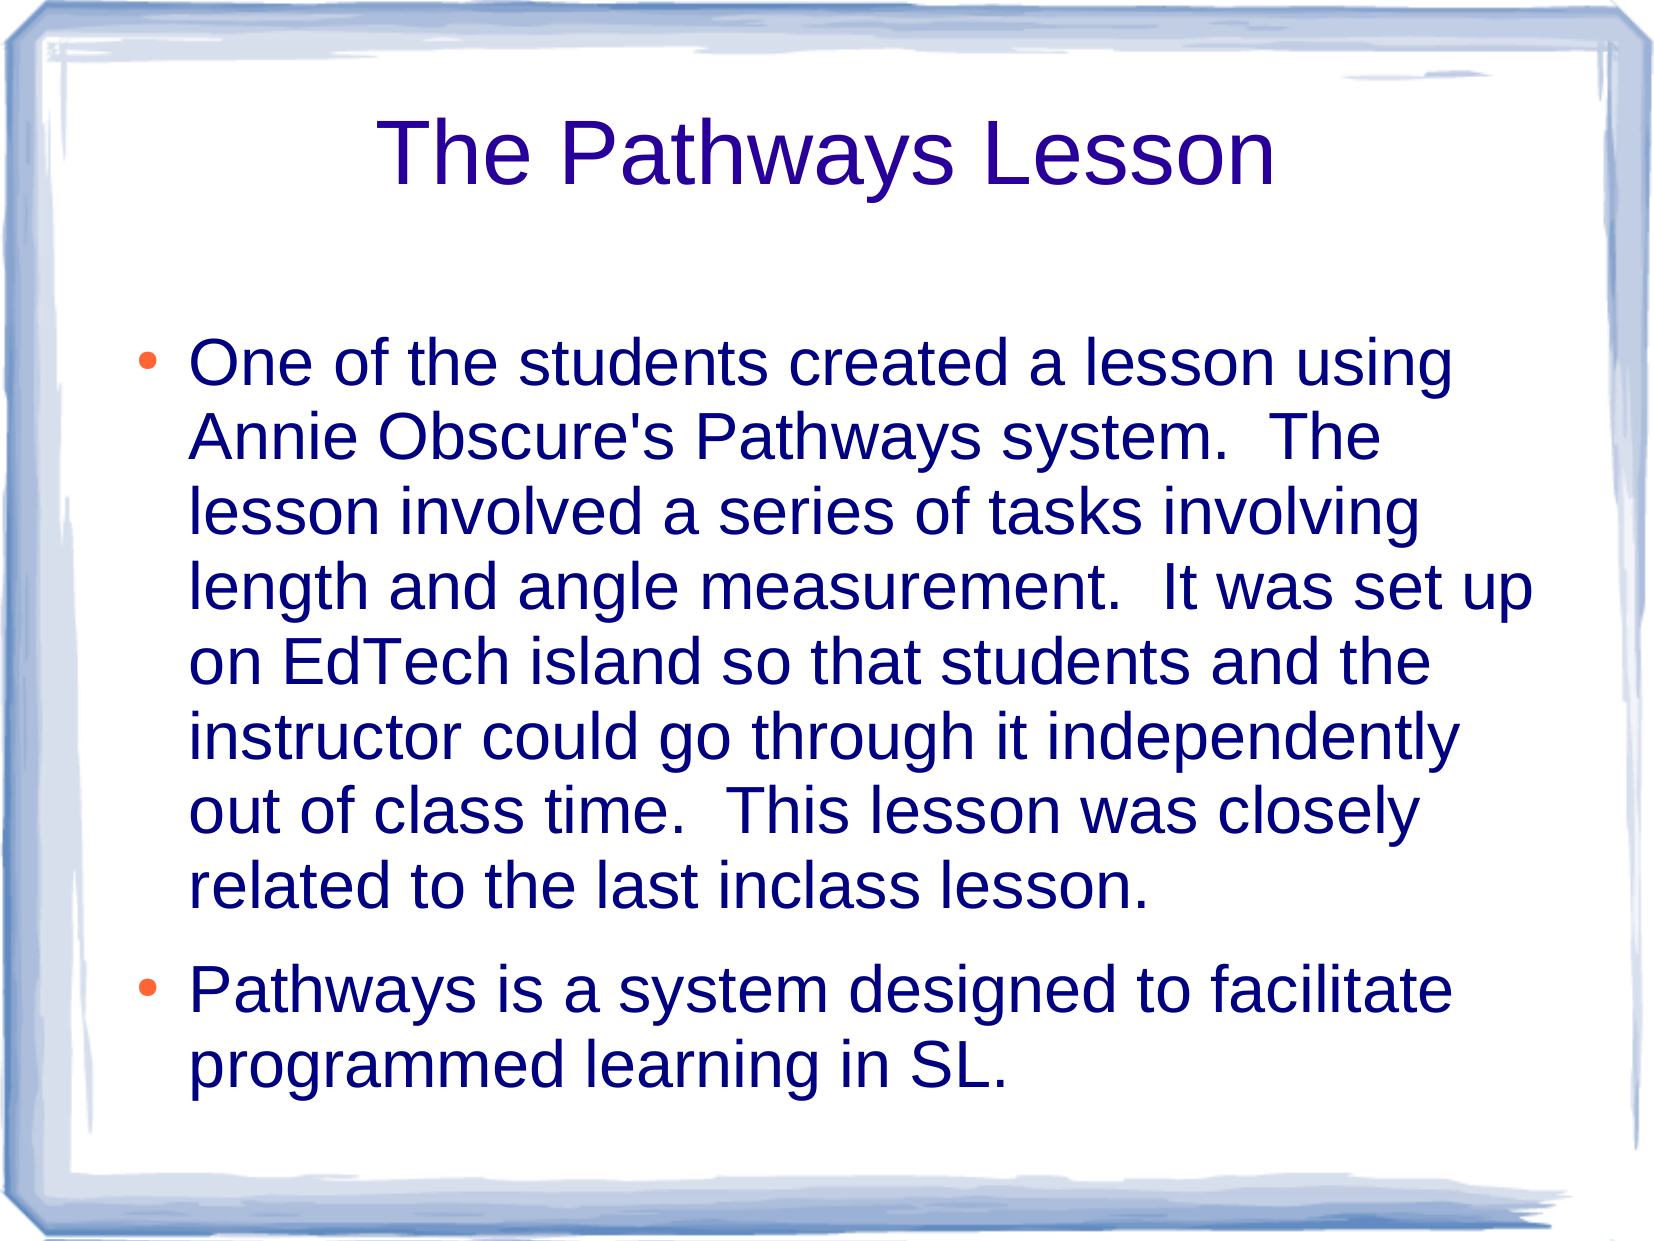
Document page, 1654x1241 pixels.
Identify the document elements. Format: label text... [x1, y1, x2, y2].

list One of the students created a lesson using Annie Obscure's Pathways system. The lesson involved a series of tasks involving length and angle measurement. It was set up on EdTech island so that students and the instructor could go through it independently out of class time. This lesson was closely related to the last inclass lesson. Pathways is a system designed to facilitate programmed learning in SL. [118, 324, 1571, 1103]
title The Pathways Lesson [82, 56, 1571, 250]
picture [0, 0, 1654, 1241]
